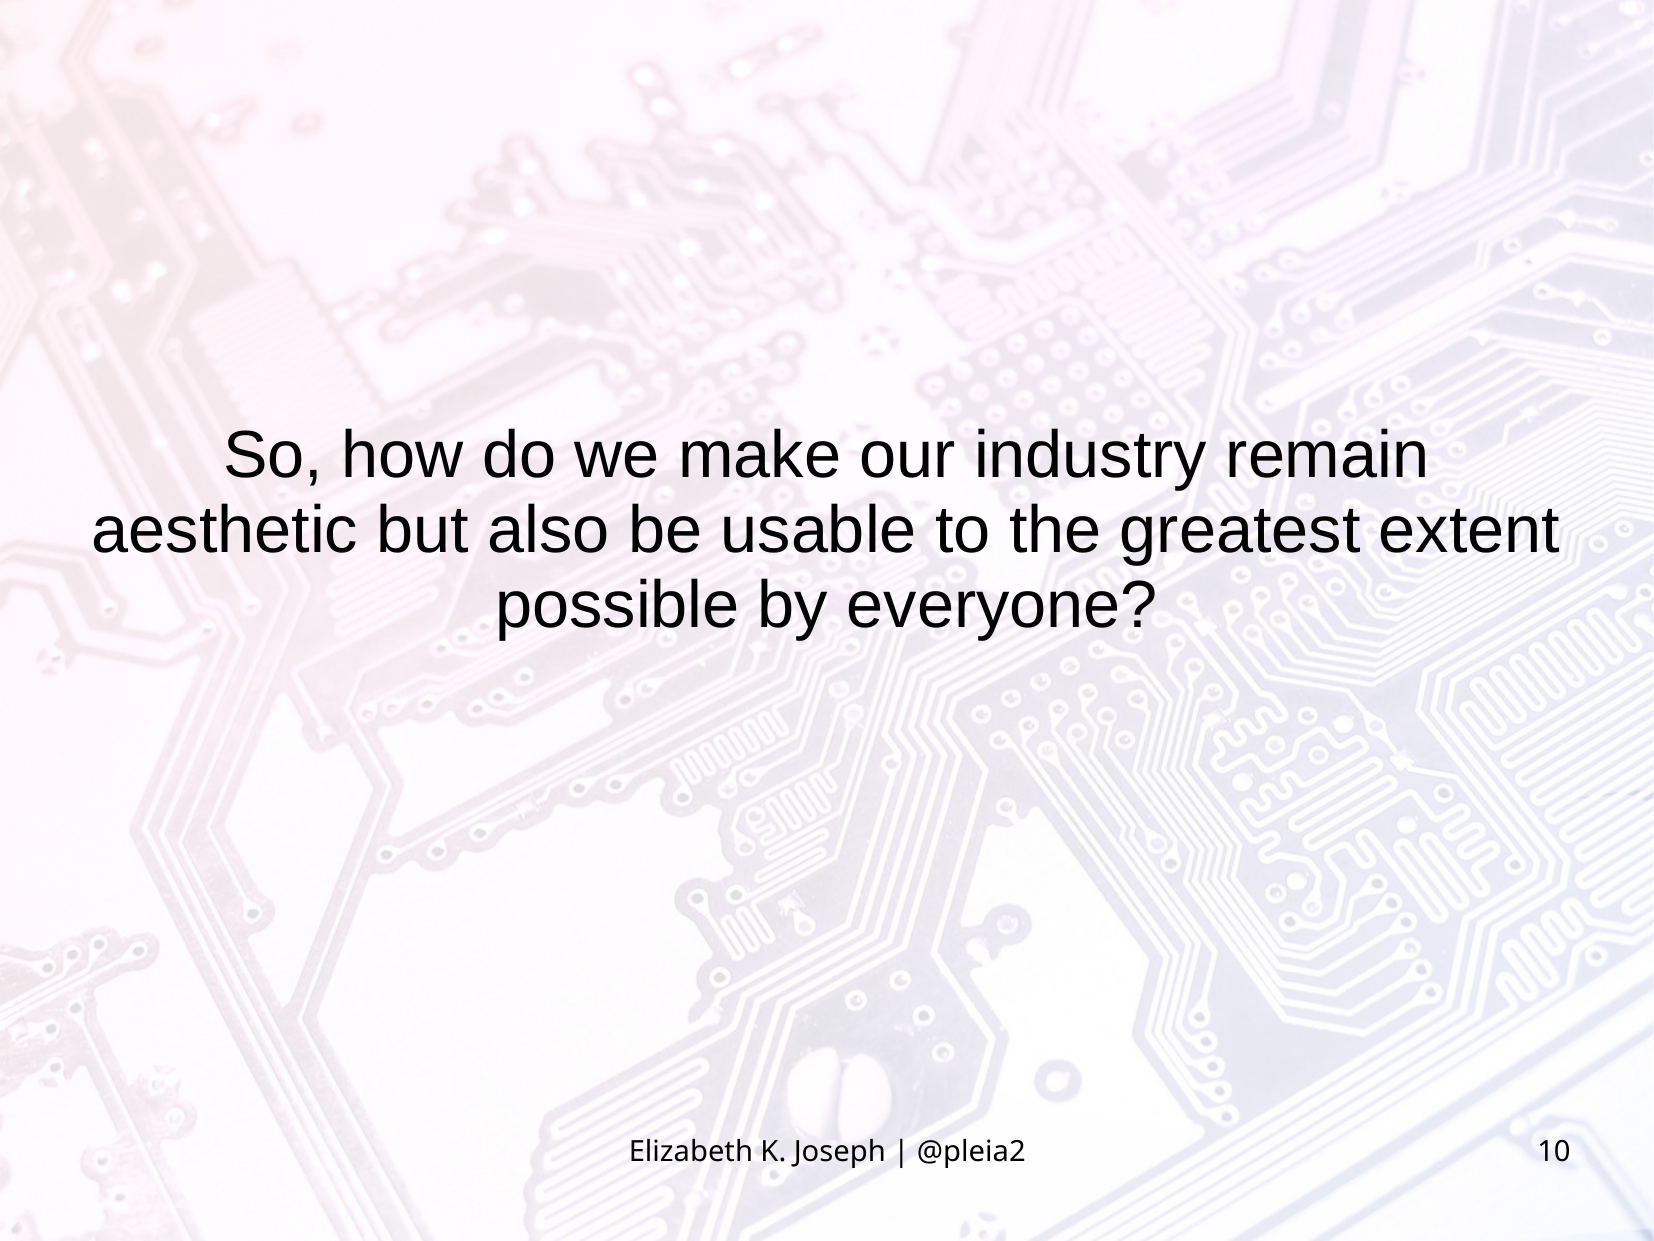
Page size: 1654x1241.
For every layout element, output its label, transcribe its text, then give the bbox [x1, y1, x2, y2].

picture [0, 0, 1654, 1241]
subtitle So, how do we make our industry remain aesthetic but also be usable to the greatest extent possible by everyone? [82, 49, 1571, 1010]
